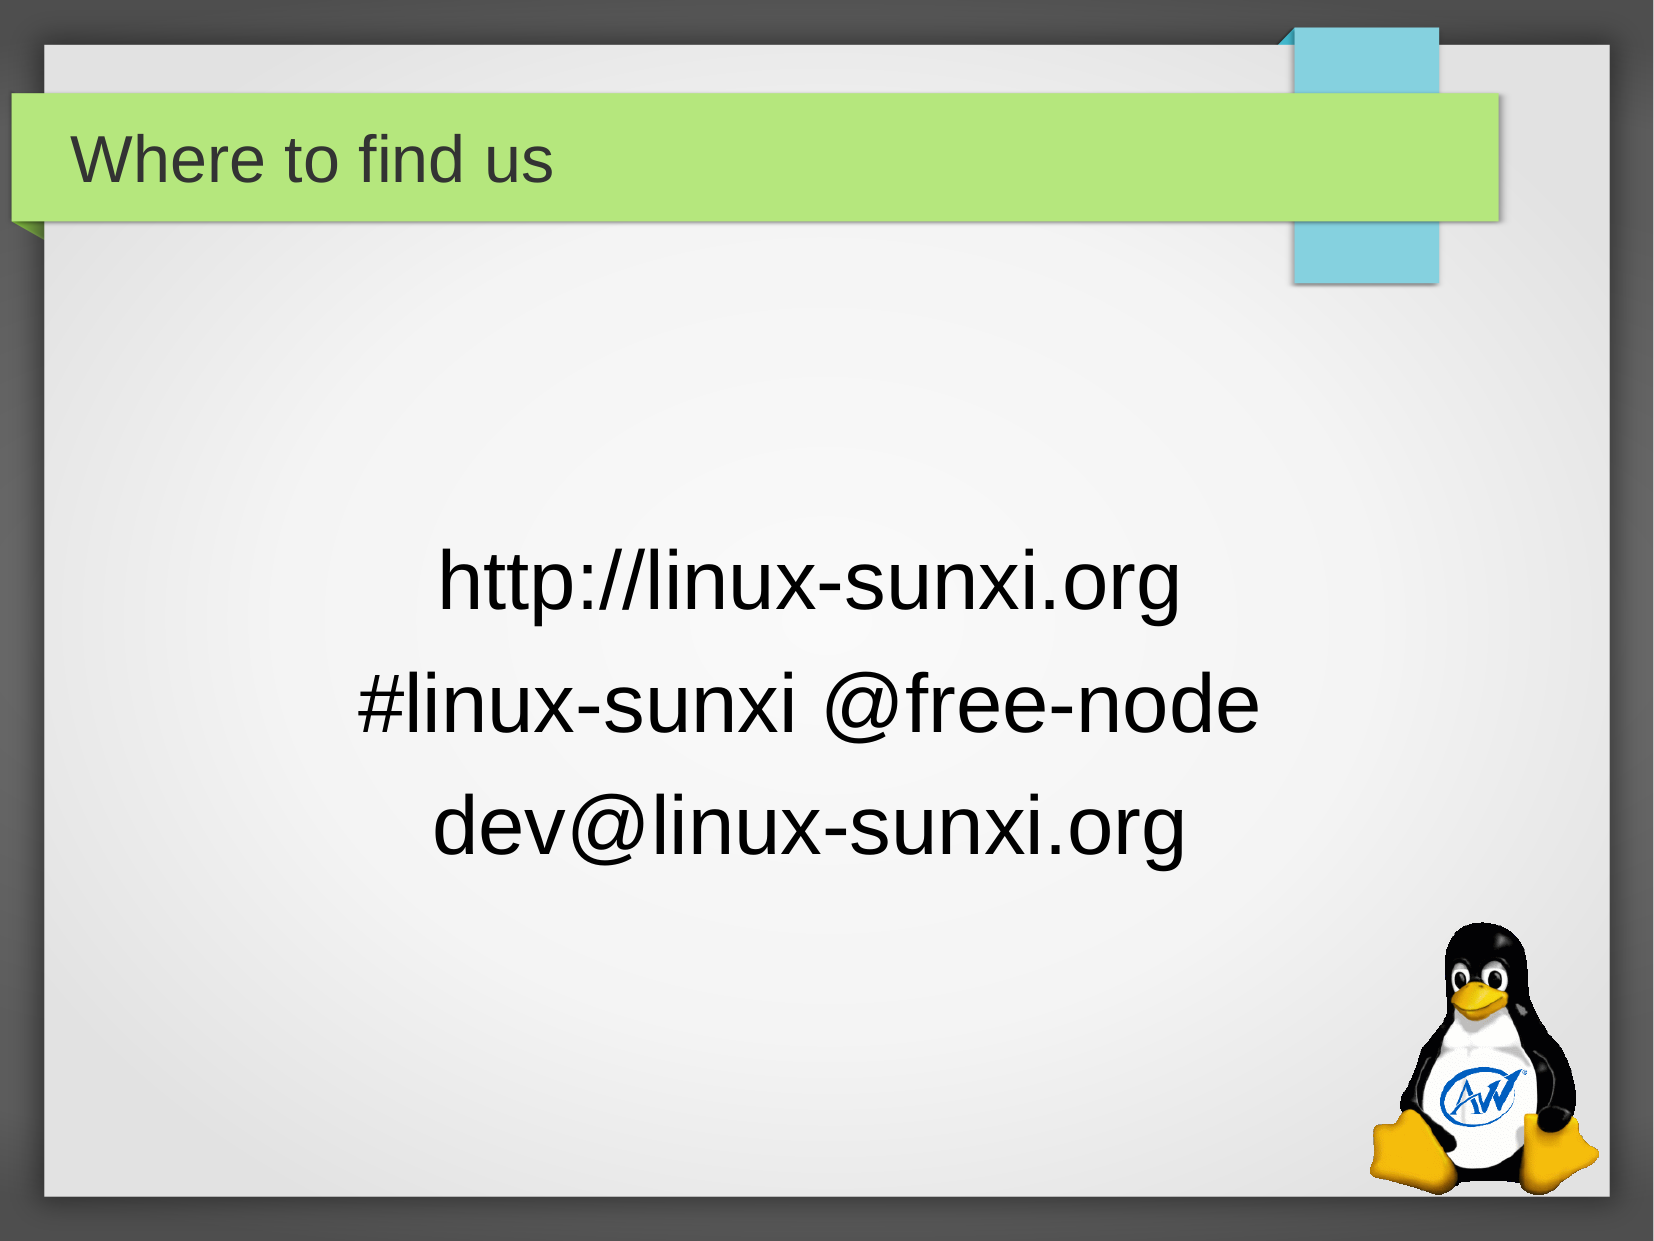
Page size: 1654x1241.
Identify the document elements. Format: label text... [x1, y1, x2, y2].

picture [0, 0, 1654, 1241]
title Where to find us [70, 106, 1229, 213]
list http://linux-sunxi.org #linux-sunxi @free-node dev@linux-sunxi.org [82, 343, 1538, 1063]
